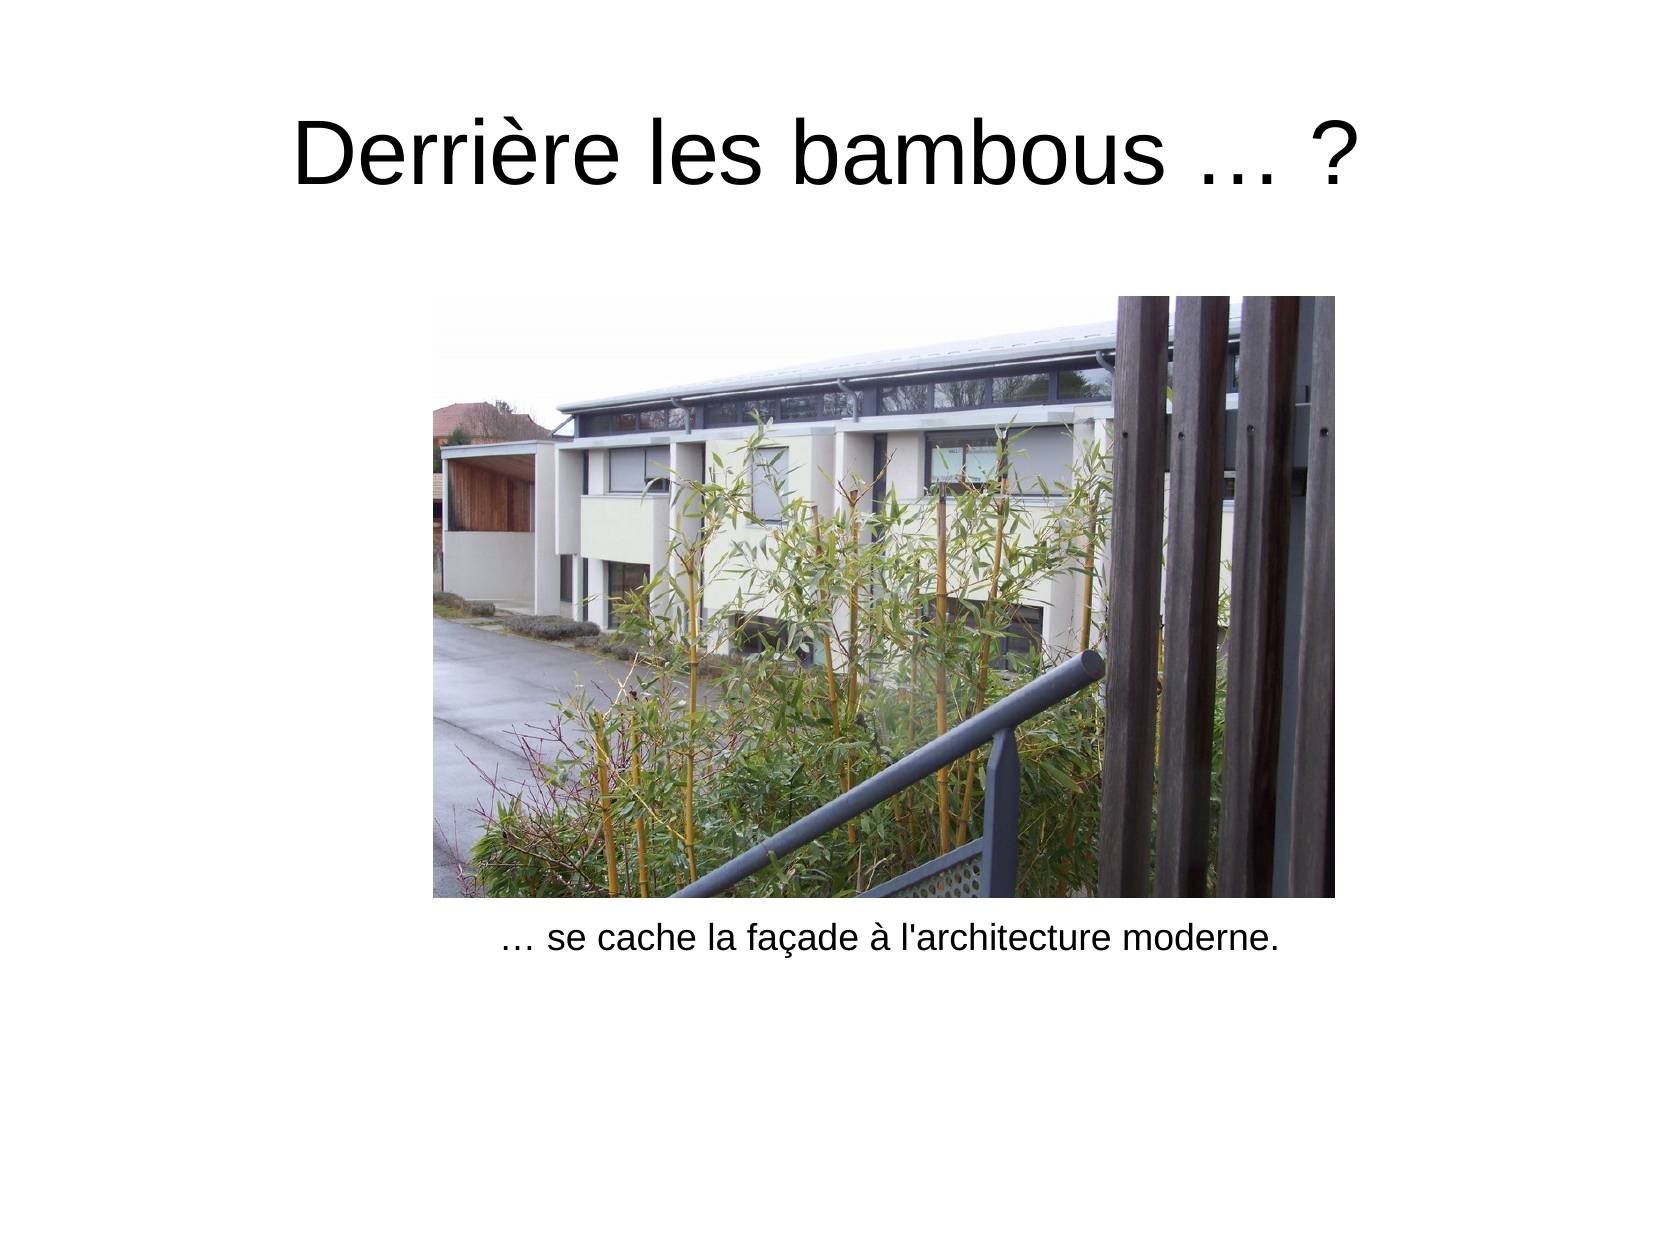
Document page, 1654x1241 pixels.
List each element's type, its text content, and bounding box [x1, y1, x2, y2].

text_box … se cache la façade à l'architecture moderne. [484, 909, 1296, 967]
title Derrière les bambous … ? [82, 49, 1571, 257]
picture [433, 296, 1335, 898]
